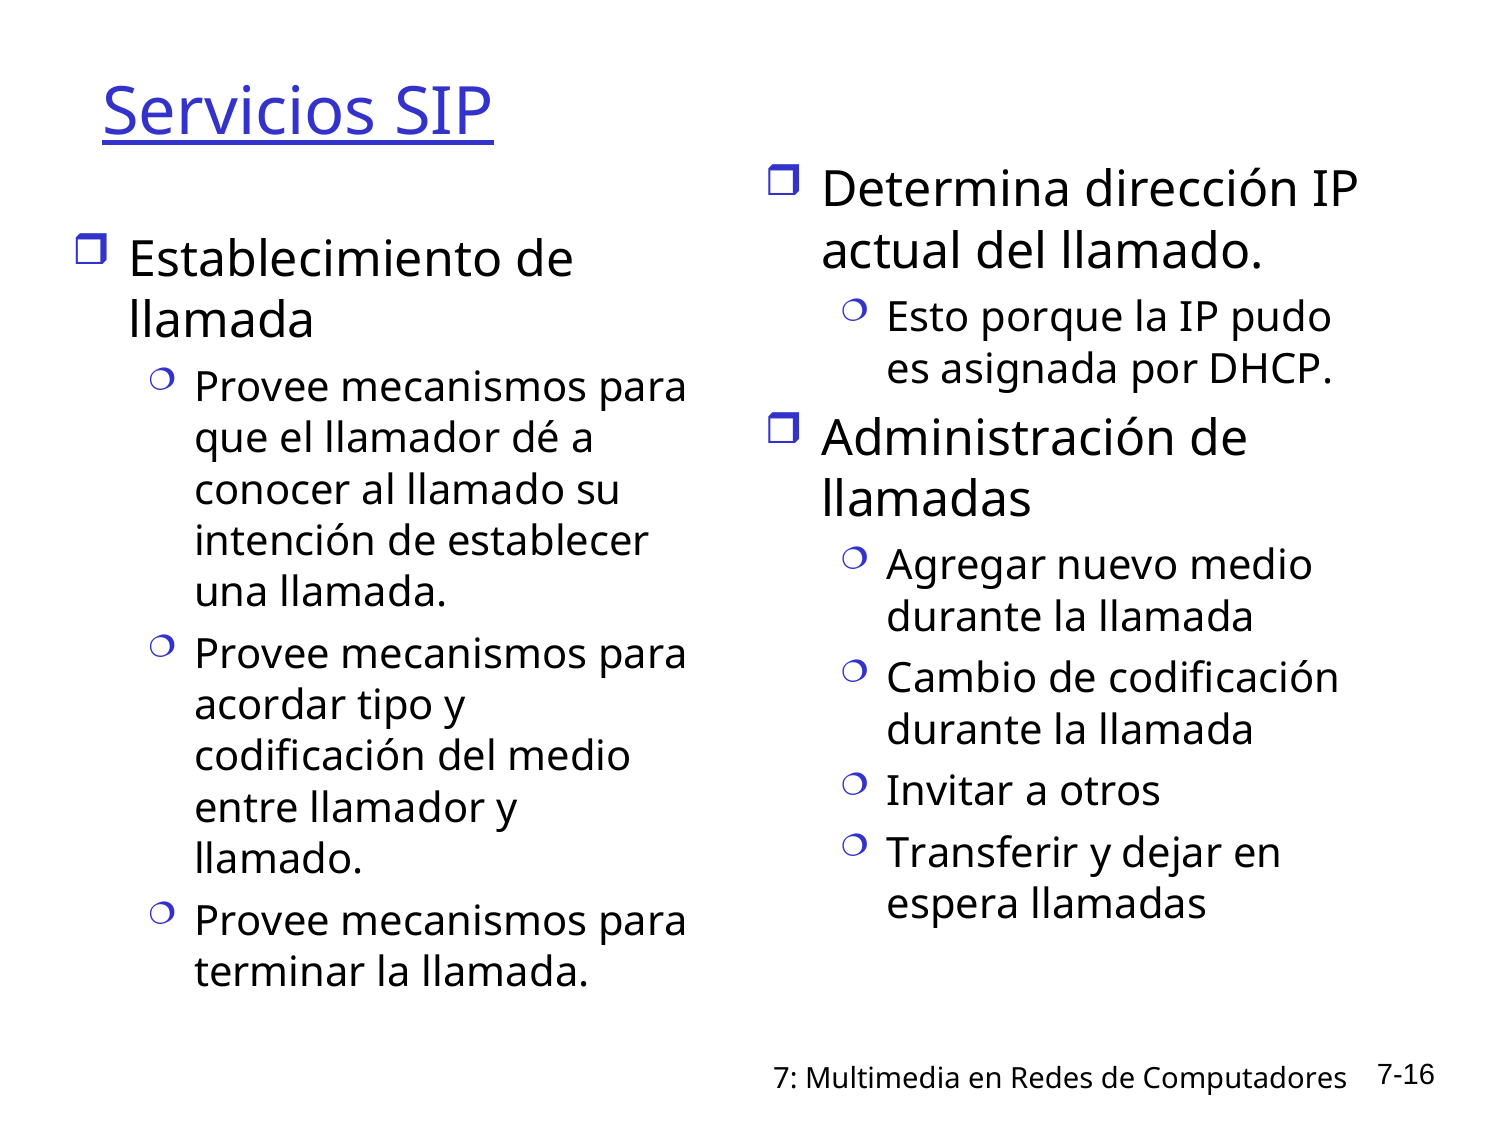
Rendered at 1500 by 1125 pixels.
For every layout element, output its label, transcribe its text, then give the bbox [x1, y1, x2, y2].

list Determina dirección IP actual del llamado. Esto porque la IP pudo es asignada por DHCP. Administración de llamadas Agregar nuevo medio durante la llamada Cambio de codificación durante la llamada Invitar a otros Transferir y dejar en espera llamadas [750, 149, 1376, 978]
list Establecimiento de llamada Provee mecanismos para que el llamador dé a conocer al llamado su intención de establecer una llamada. Provee mecanismos para acordar tipo y codificación del medio entre llamador y llamado. Provee mecanismos para terminar la llamada. [57, 219, 713, 1046]
title Servicios SIP [87, 37, 1363, 181]
